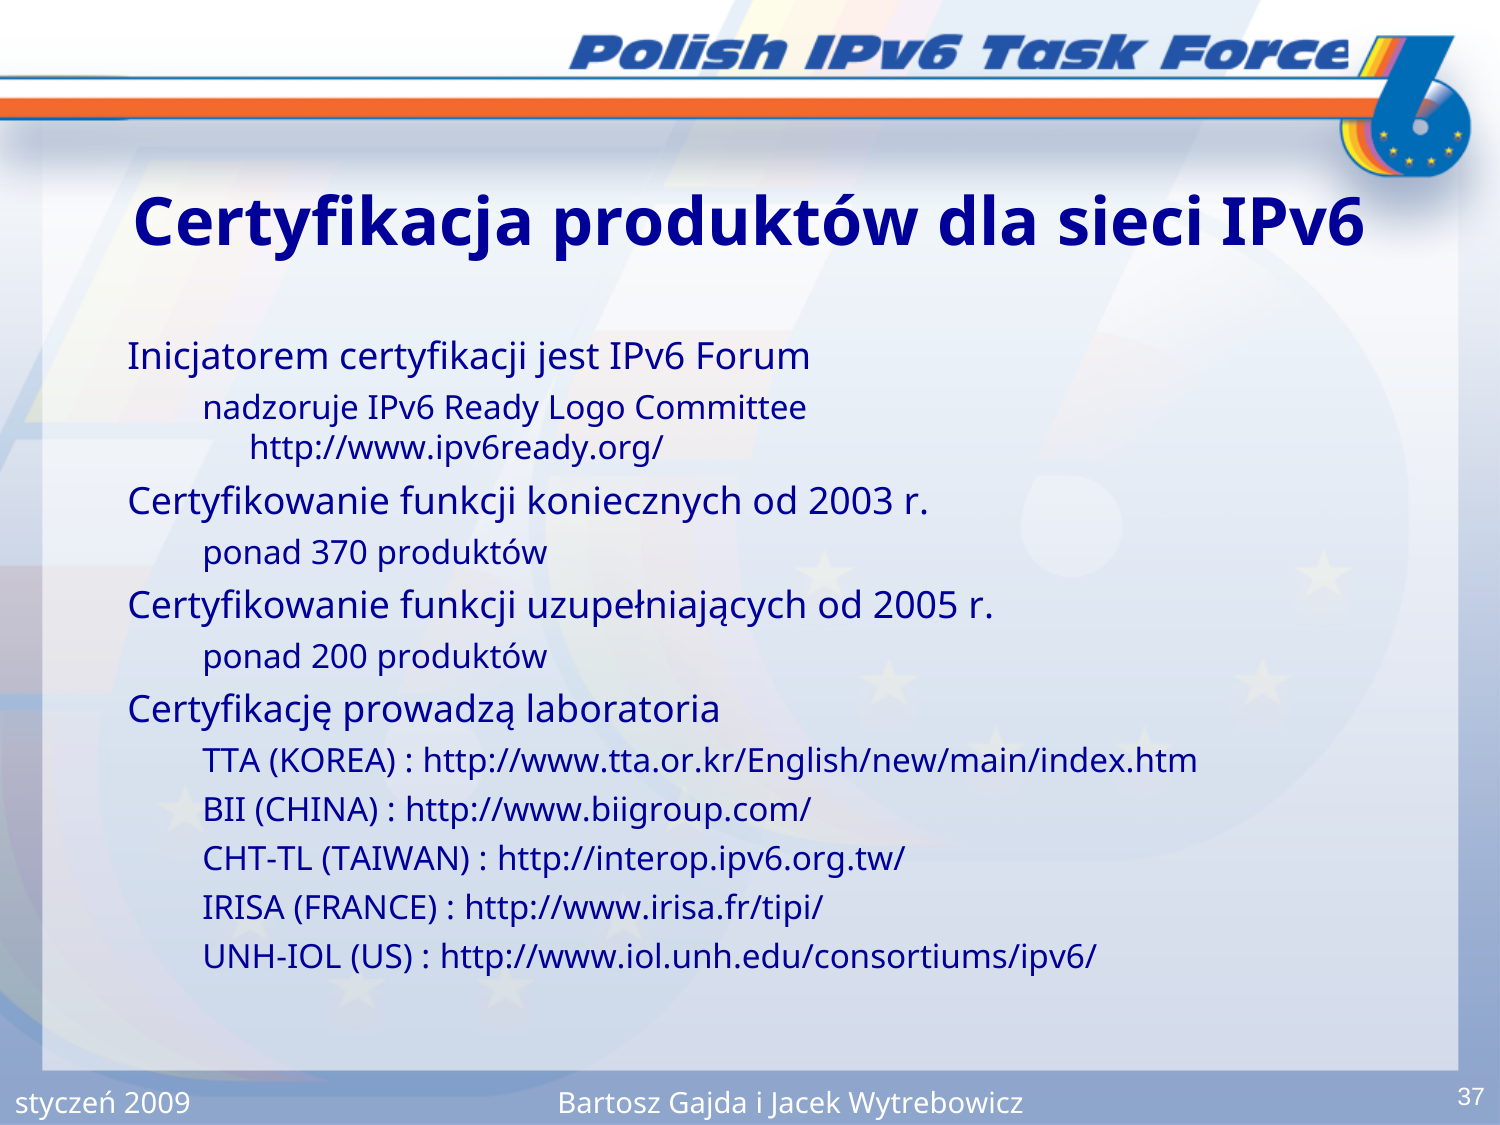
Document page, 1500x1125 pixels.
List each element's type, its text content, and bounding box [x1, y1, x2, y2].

title Certyfikacja produktów dla sieci IPv6 [112, 125, 1388, 313]
list Inicjatorem certyfikacji jest IPv6 Forum nadzoruje IPv6 Ready Logo Committee http://www.ipv6ready.org/ Certyfikowanie funkcji koniecznych od 2003 r. ponad 370 produktów Certyfikowanie funkcji uzupełniających od 2005 r. ponad 200 produktów Certyfikację prowadzą laboratoria TTA (KOREA) : http://www.tta.or.kr/English/new/main/index.htm BII (CHINA) : http://www.biigroup.com/ CHT-TL (TAIWAN) : http://interop.ipv6.org.tw/ IRISA (FRANCE) : http://www.irisa.fr/tipi/ UNH-IOL (US) : http://www.iol.unh.edu/consortiums/ipv6/ [112, 324, 1388, 1001]
picture [0, 0, 1500, 1125]
